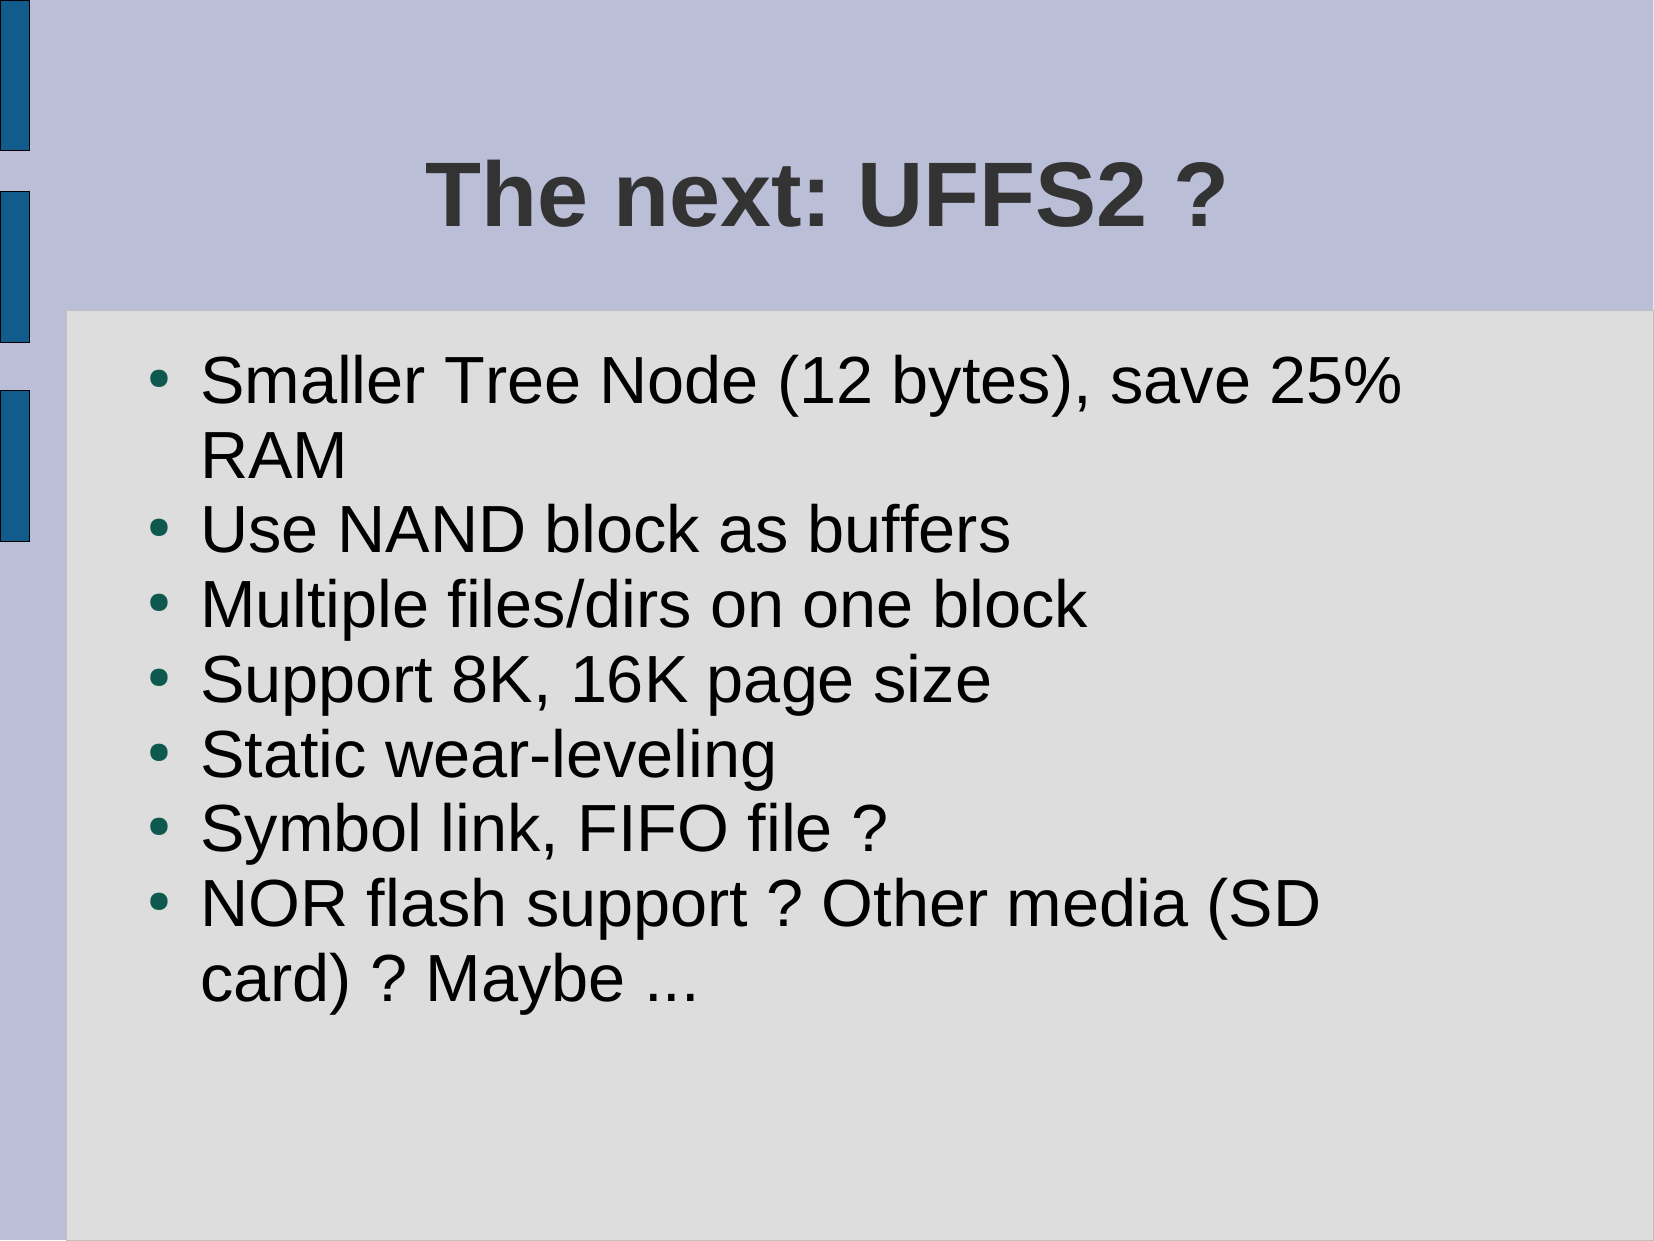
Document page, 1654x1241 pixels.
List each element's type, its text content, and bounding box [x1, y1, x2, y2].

list Smaller Tree Node (12 bytes), save 25% RAM Use NAND block as buffers Multiple files/dirs on one block Support 8K, 16K page size Static wear-leveling Symbol link, FIFO file ? NOR flash support ? Other media (SD card) ? Maybe ... [129, 342, 1542, 1016]
title The next: UFFS2 ? [121, 91, 1534, 299]
